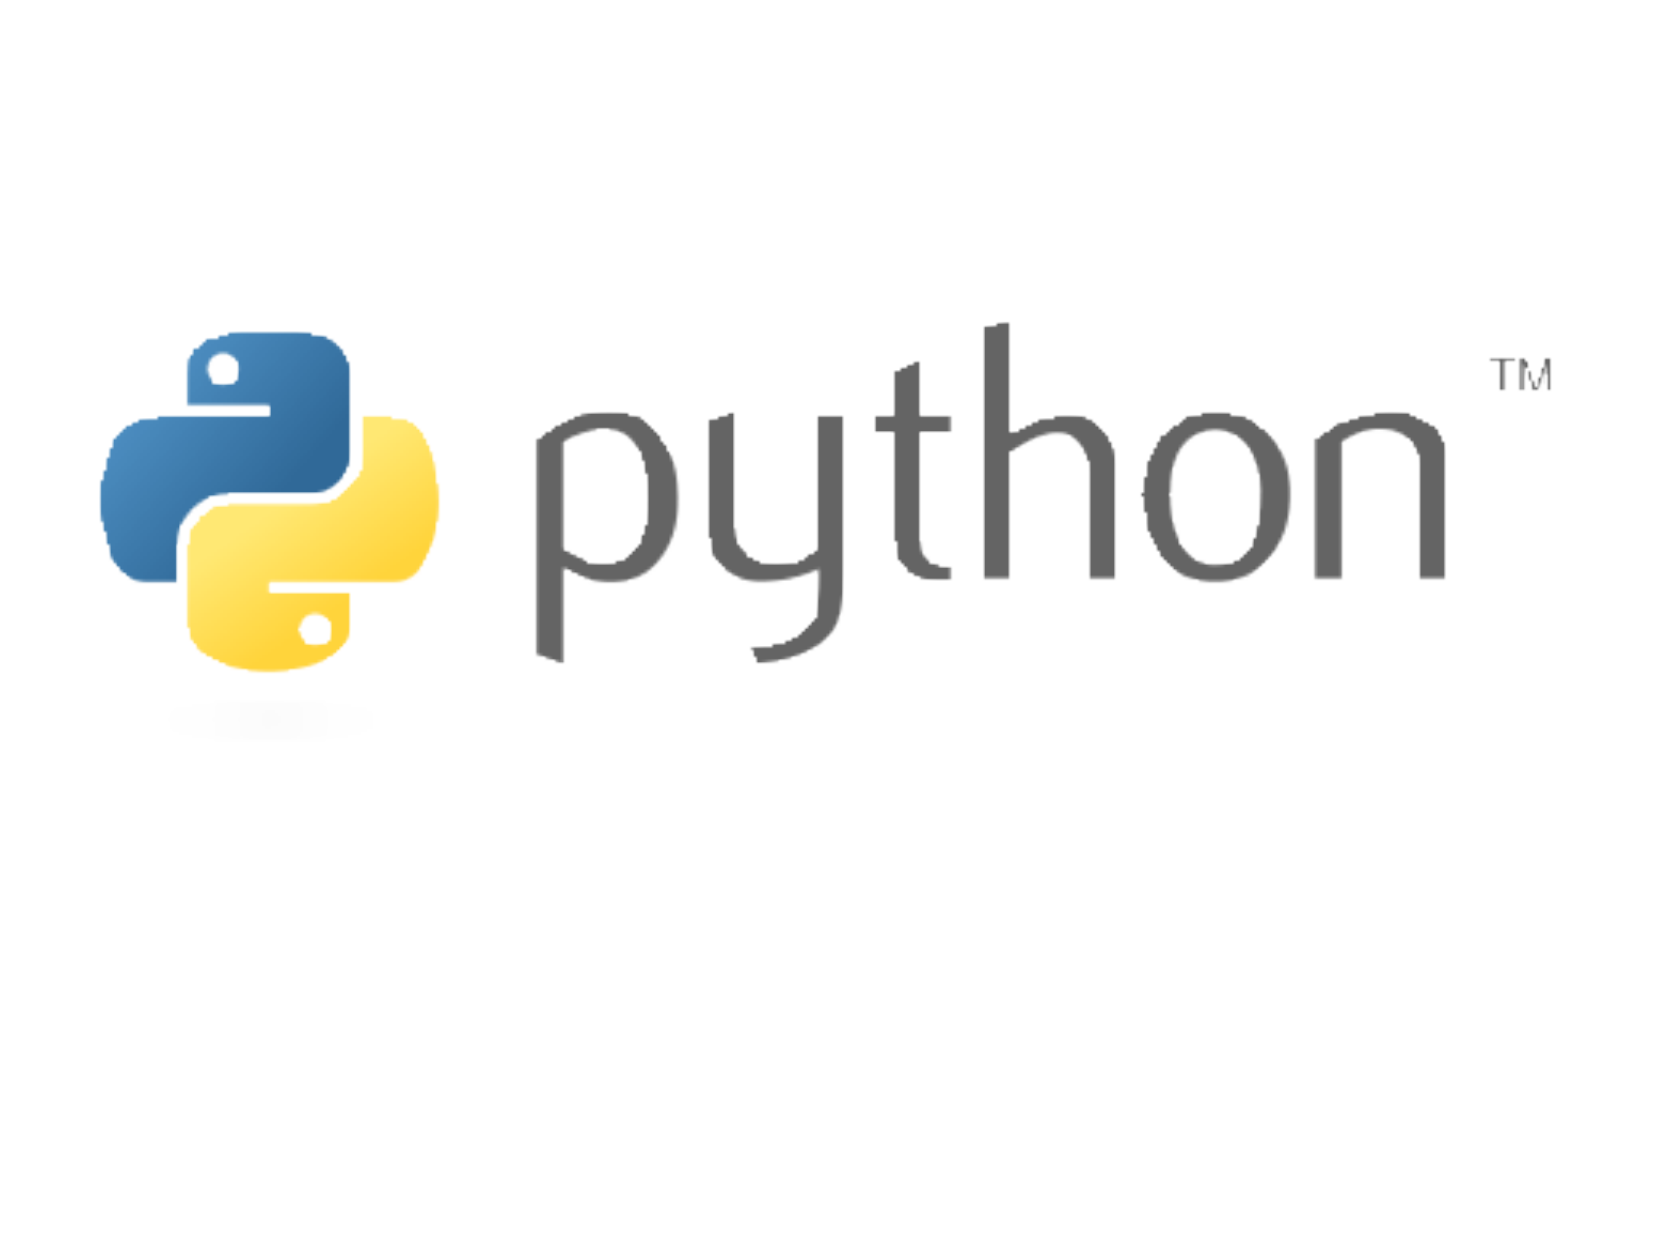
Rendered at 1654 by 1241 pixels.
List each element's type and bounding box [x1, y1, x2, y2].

picture [82, 308, 1571, 751]
